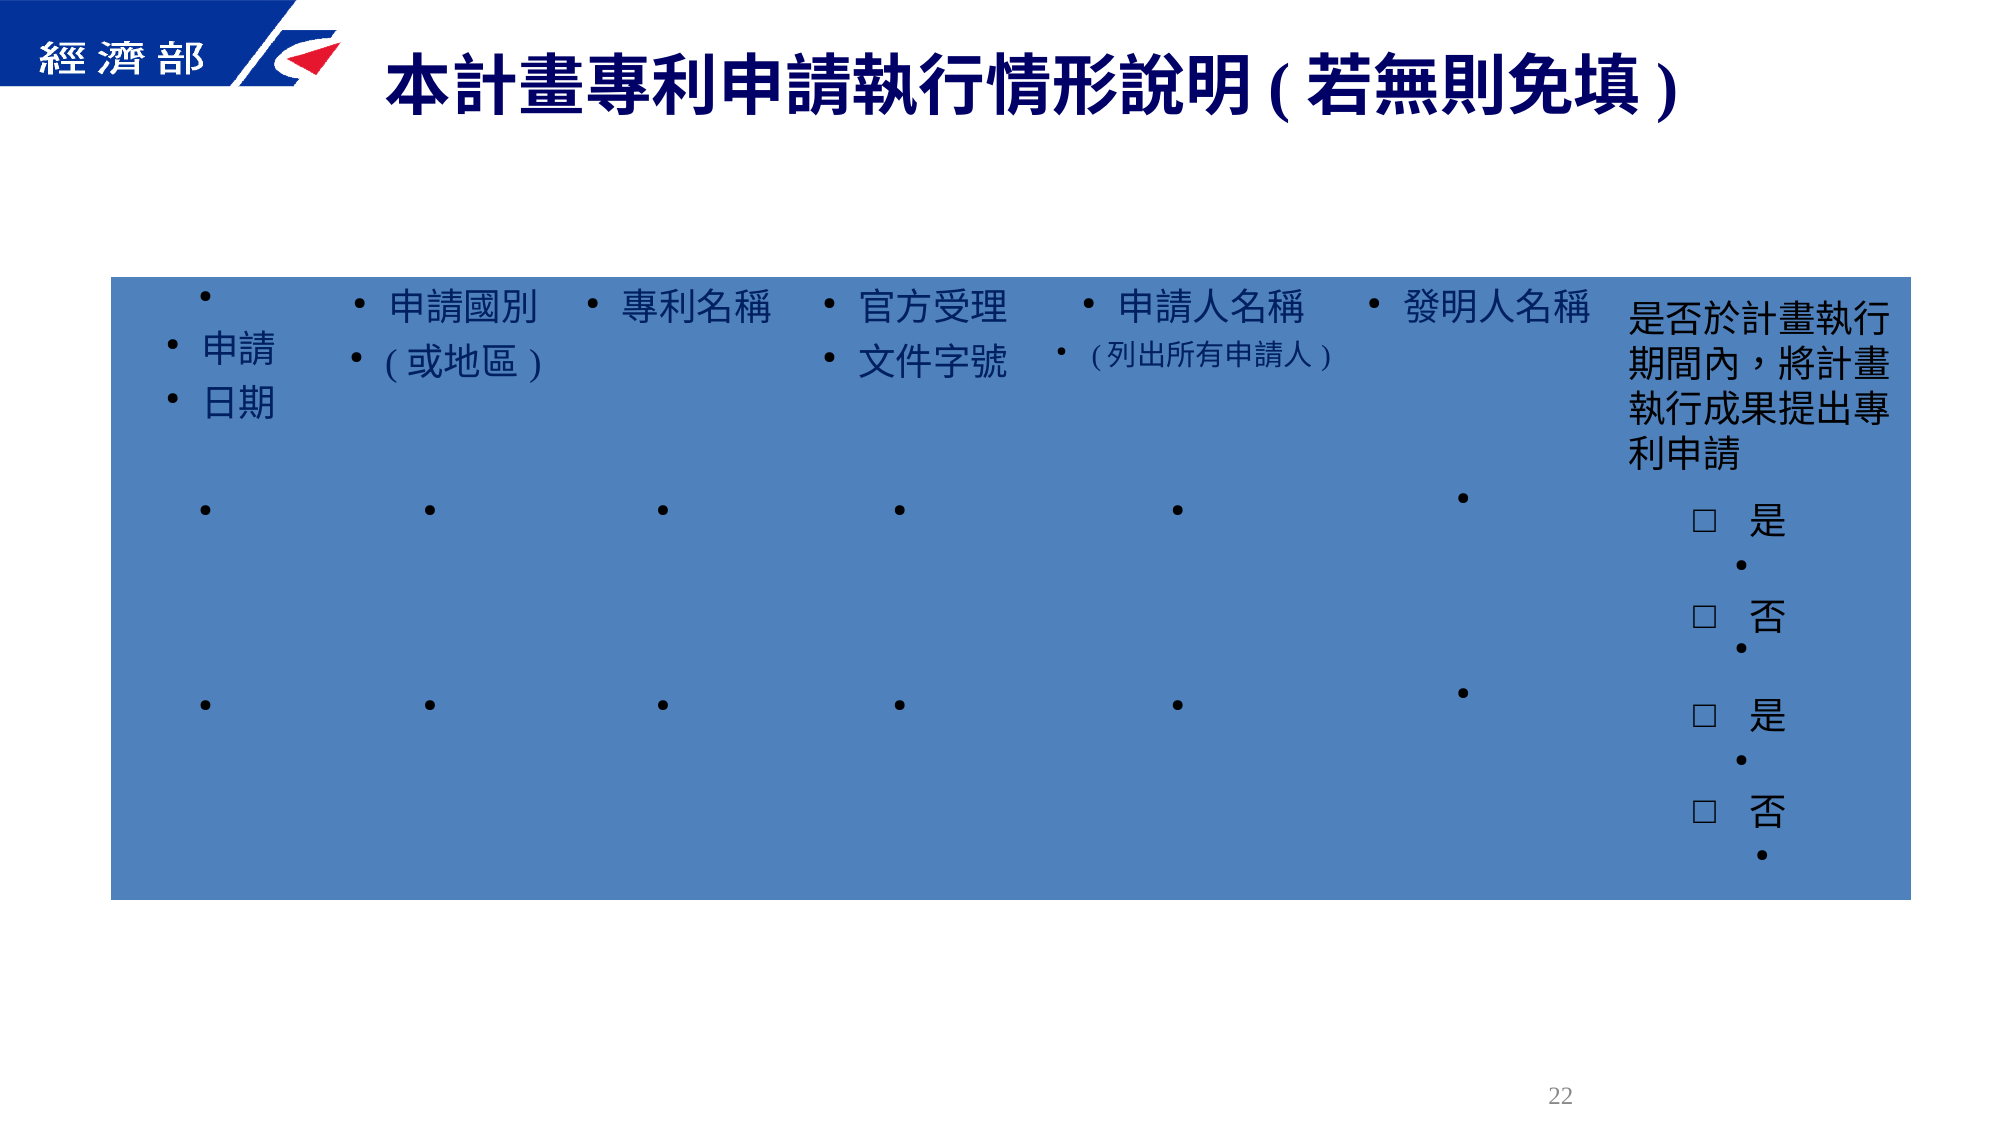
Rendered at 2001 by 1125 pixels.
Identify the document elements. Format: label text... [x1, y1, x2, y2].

table_cell [111, 491, 332, 686]
table_cell [111, 686, 332, 900]
table_cell 是 否 [1604, 686, 1911, 900]
table_cell [332, 491, 560, 686]
text_box 21 [1533, 1065, 2000, 1125]
text_box 是否於計畫執行期間內，將計畫執行成果提出專利申請 [1613, 288, 1921, 483]
table_cell [560, 686, 798, 900]
table_header [1604, 277, 1911, 491]
table_header 申請人名稱 (列出所有申請人) [1033, 277, 1355, 491]
text_box 本計畫專利申請執行情形說明(若無則免填) [131, 23, 1932, 143]
table_header 官方受理 文件字號 [798, 277, 1033, 491]
table_cell [798, 686, 1033, 900]
table_cell 是 否 [1604, 491, 1911, 686]
table_header 申請國別 (或地區) [332, 277, 560, 491]
table_cell [1355, 491, 1604, 686]
table_header 發明人名稱 [1355, 277, 1604, 491]
table_cell [332, 686, 560, 900]
table_header 專利名稱 [560, 277, 798, 491]
table_cell [1355, 686, 1604, 900]
table_cell [560, 491, 798, 686]
table_cell [1033, 491, 1355, 686]
table_cell [798, 491, 1033, 686]
table_cell [1033, 686, 1355, 900]
table_header 申請 日期 [111, 277, 332, 491]
